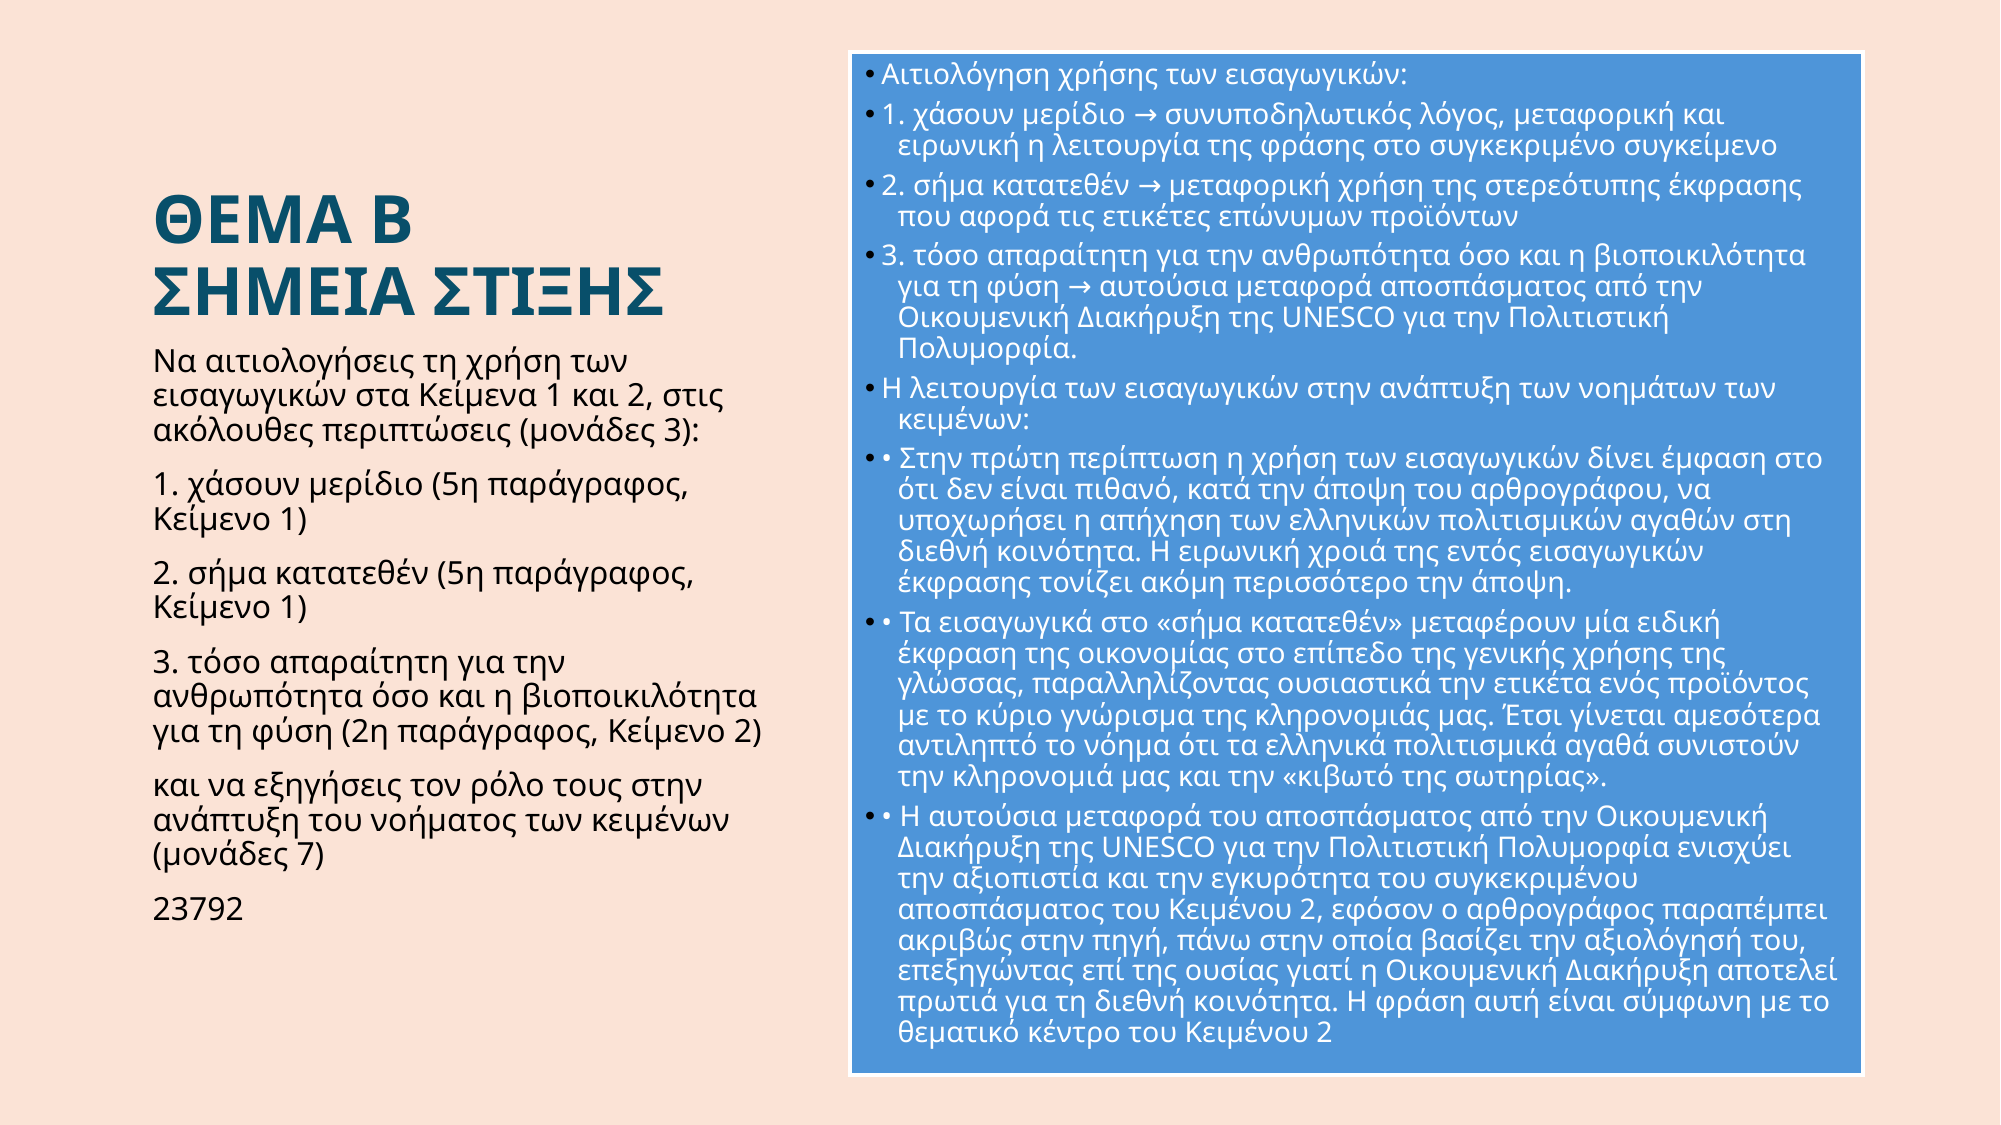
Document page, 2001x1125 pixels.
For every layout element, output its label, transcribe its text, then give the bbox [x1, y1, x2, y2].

list Να αιτιολογήσεις τη χρήση των εισαγωγικών στα Κείμενα 1 και 2, στις ακόλουθες περιπτώσεις (μονάδες 3): 1. χάσουν μερίδιο (5η παράγραφος, Κείμενο 1) 2. σήμα κατατεθέν (5η παράγραφος, Κείμενο 1) 3. τόσο απαραίτητη για την ανθρωπότητα όσο και η βιοποικιλότητα για τη φύση (2η παράγραφος, Κείμενο 2) και να εξηγήσεις τον ρόλο τους στην ανάπτυξη του νοήματος των κειμένων (μονάδες 7) 23792 [137, 337, 783, 963]
list Αιτιολόγηση χρήσης των εισαγωγικών: 1. χάσουν μερίδιο → συνυποδηλωτικός λόγος, μεταφορική και ειρωνική η λειτουργία της φράσης στο συγκεκριμένο συγκείμενο 2. σήμα κατατεθέν → μεταφορική χρήση της στερεότυπης έκφρασης που αφορά τις ετικέτες επώνυμων προϊόντων 3. τόσο απαραίτητη για την ανθρωπότητα όσο και η βιοποικιλότητα για τη φύση → αυτούσια μεταφορά αποσπάσματος από την Οικουμενική Διακήρυξη της UNESCO για την Πολιτιστική Πολυμορφία. Η λειτουργία των εισαγωγικών στην ανάπτυξη των νοημάτων των κειμένων: • Στην πρώτη περίπτωση η χρήση των εισαγωγικών δίνει έμφαση στο ότι δεν είναι πιθανό, κατά την άποψη του αρθρογράφου, να υποχωρήσει η απήχηση των ελληνικών πολιτισμικών αγαθών στη διεθνή κοινότητα. Η ειρωνική χροιά της εντός εισαγωγικών έκφρασης τονίζει ακόμη περισσότερο την άποψη. • Τα εισαγωγικά στο «σήμα κατατεθέν» μεταφέρουν μία ειδική έκφραση της οικονομίας στο επίπεδο της γενικής χρήσης της γλώσσας, παραλληλίζοντας ουσιαστικά την ετικέτα ενός προϊόντος με το κύριο γνώρισμα της κληρονομιάς μας. Έτσι γίνεται αμεσότερα αντιληπτό το νόημα ότι τα ελληνικά πολιτισμικά αγαθά συνιστούν την κληρονομιά μας και την «κιβωτό της σωτηρίας». • Η αυτούσια μεταφορά του αποσπάσματος από την Οικουμενική Διακήρυξη της UNESCO για την Πολιτιστική Πολυμορφία ενισχύει την αξιοπιστία και την εγκυρότητα του συγκεκριμένου αποσπάσματος του Κειμένου 2, εφόσον ο αρθρογράφος παραπέμπει ακριβώς στην πηγή, πάνω στην οποία βασίζει την αξιολόγησή του, επεξηγώντας επί της ουσίας γιατί η Οικουμενική Διακήρυξη αποτελεί πρωτιά για τη διεθνή κοινότητα. Η φράση αυτή είναι σύμφωνη με το θεματικό κέντρο του Κειμένου 2 [850, 52, 1863, 1075]
title ΘΕΜΑ Β ΣΗΜΕΙΑ ΣΤΙΞΗΣ [137, 75, 783, 337]
